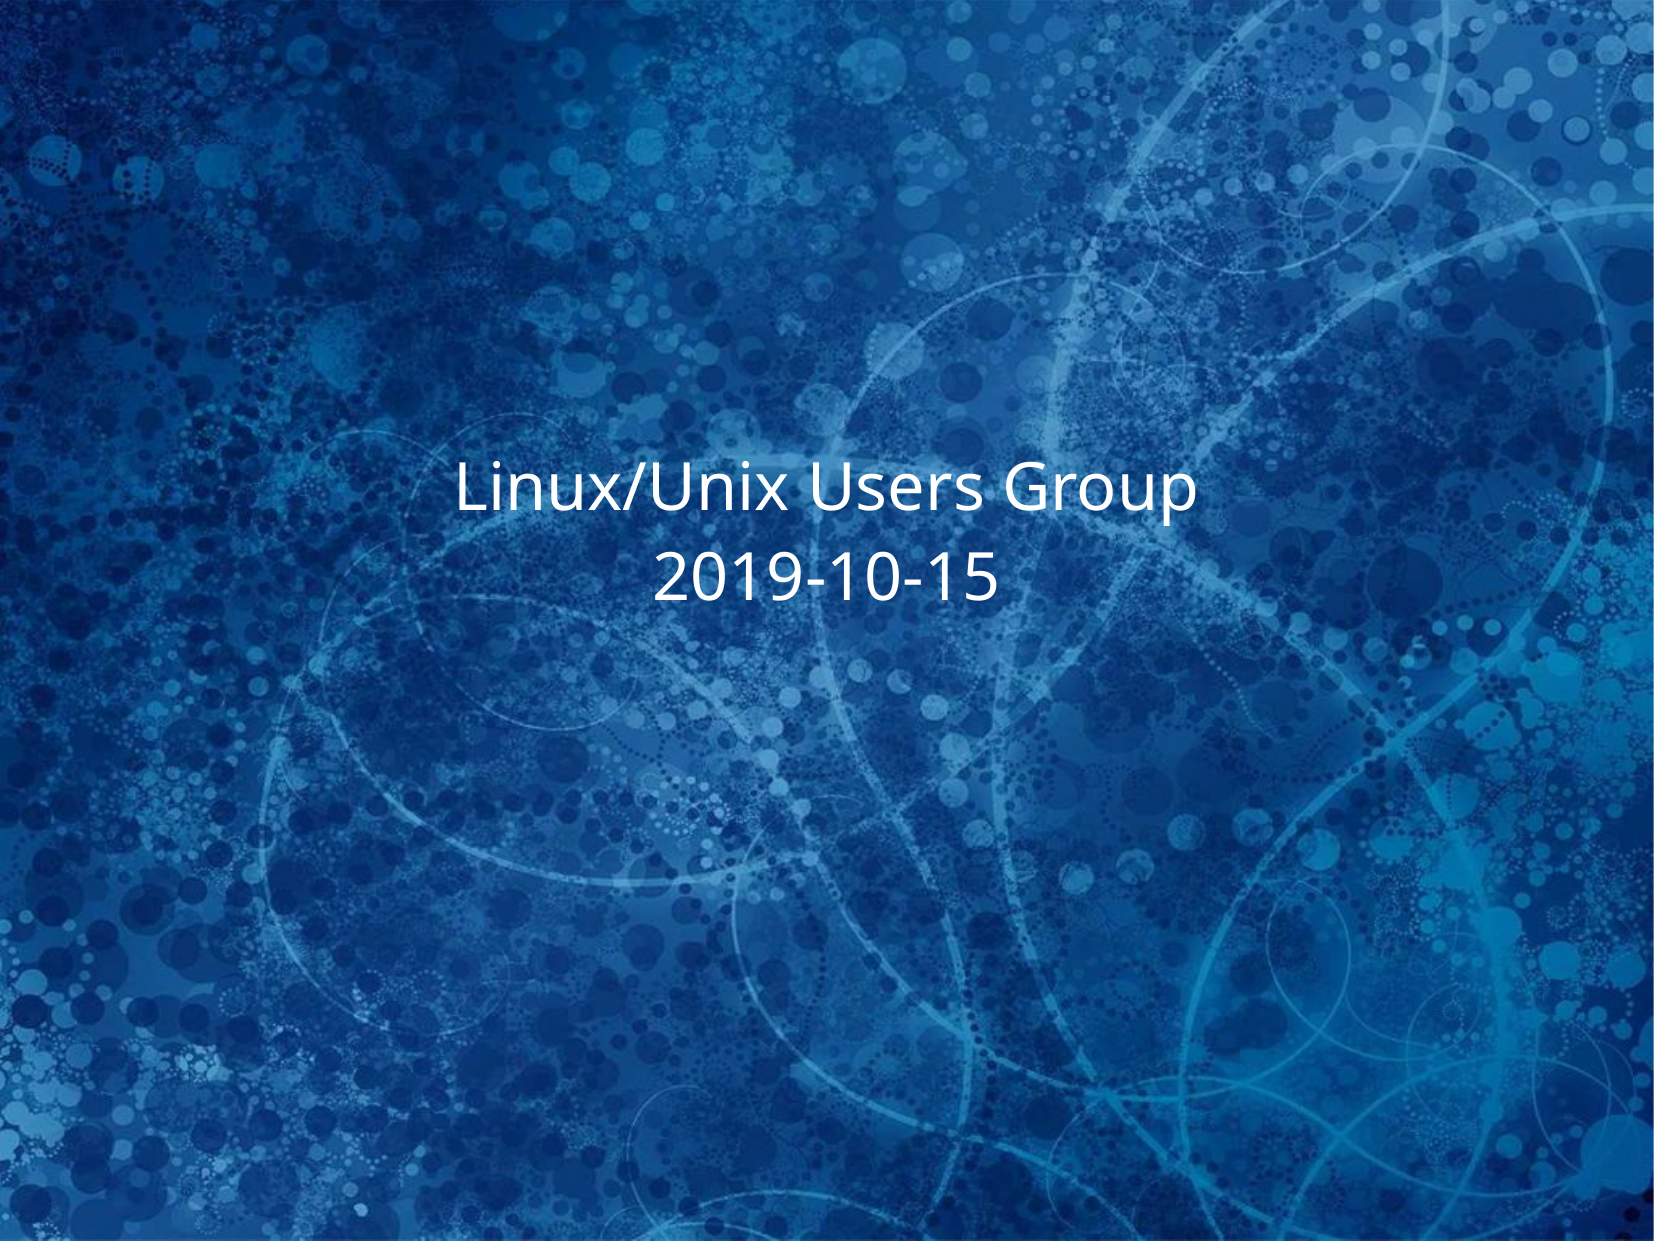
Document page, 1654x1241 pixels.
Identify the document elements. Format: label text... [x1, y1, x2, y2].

picture [0, 0, 1654, 1241]
subtitle Linux/Unix Users Group 2019-10-15 [82, 49, 1571, 1010]
